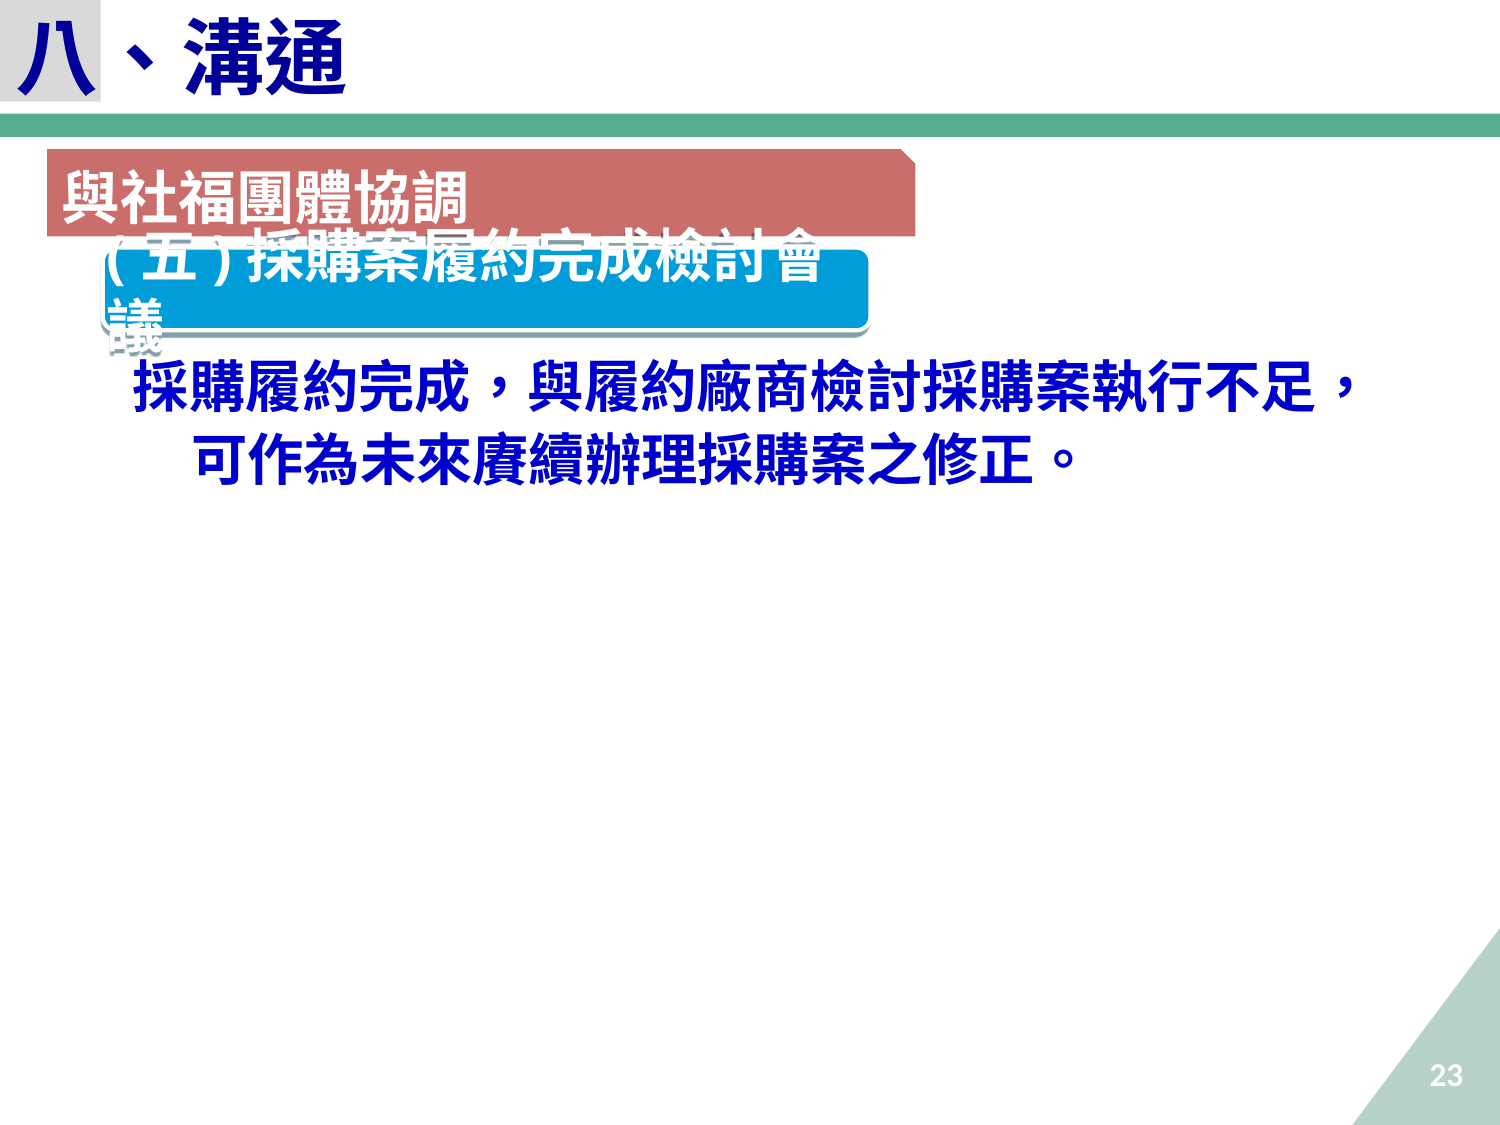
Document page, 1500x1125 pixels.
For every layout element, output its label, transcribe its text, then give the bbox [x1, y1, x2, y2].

slide_number <編號> [1128, 1042, 1478, 1103]
text_box (五)採購案履約完成檢討會議 [102, 247, 871, 331]
text_box 與社福團體協調 [47, 149, 916, 237]
text_box [1352, 927, 1500, 1125]
text_box 採購履約完成，與履約廠商檢討採購案執行不足，可作為未來賡續辦理採購案之修正。 [0, 265, 1388, 683]
text_box 八、溝通 [0, 0, 1465, 113]
text_box [0, 113, 1500, 138]
